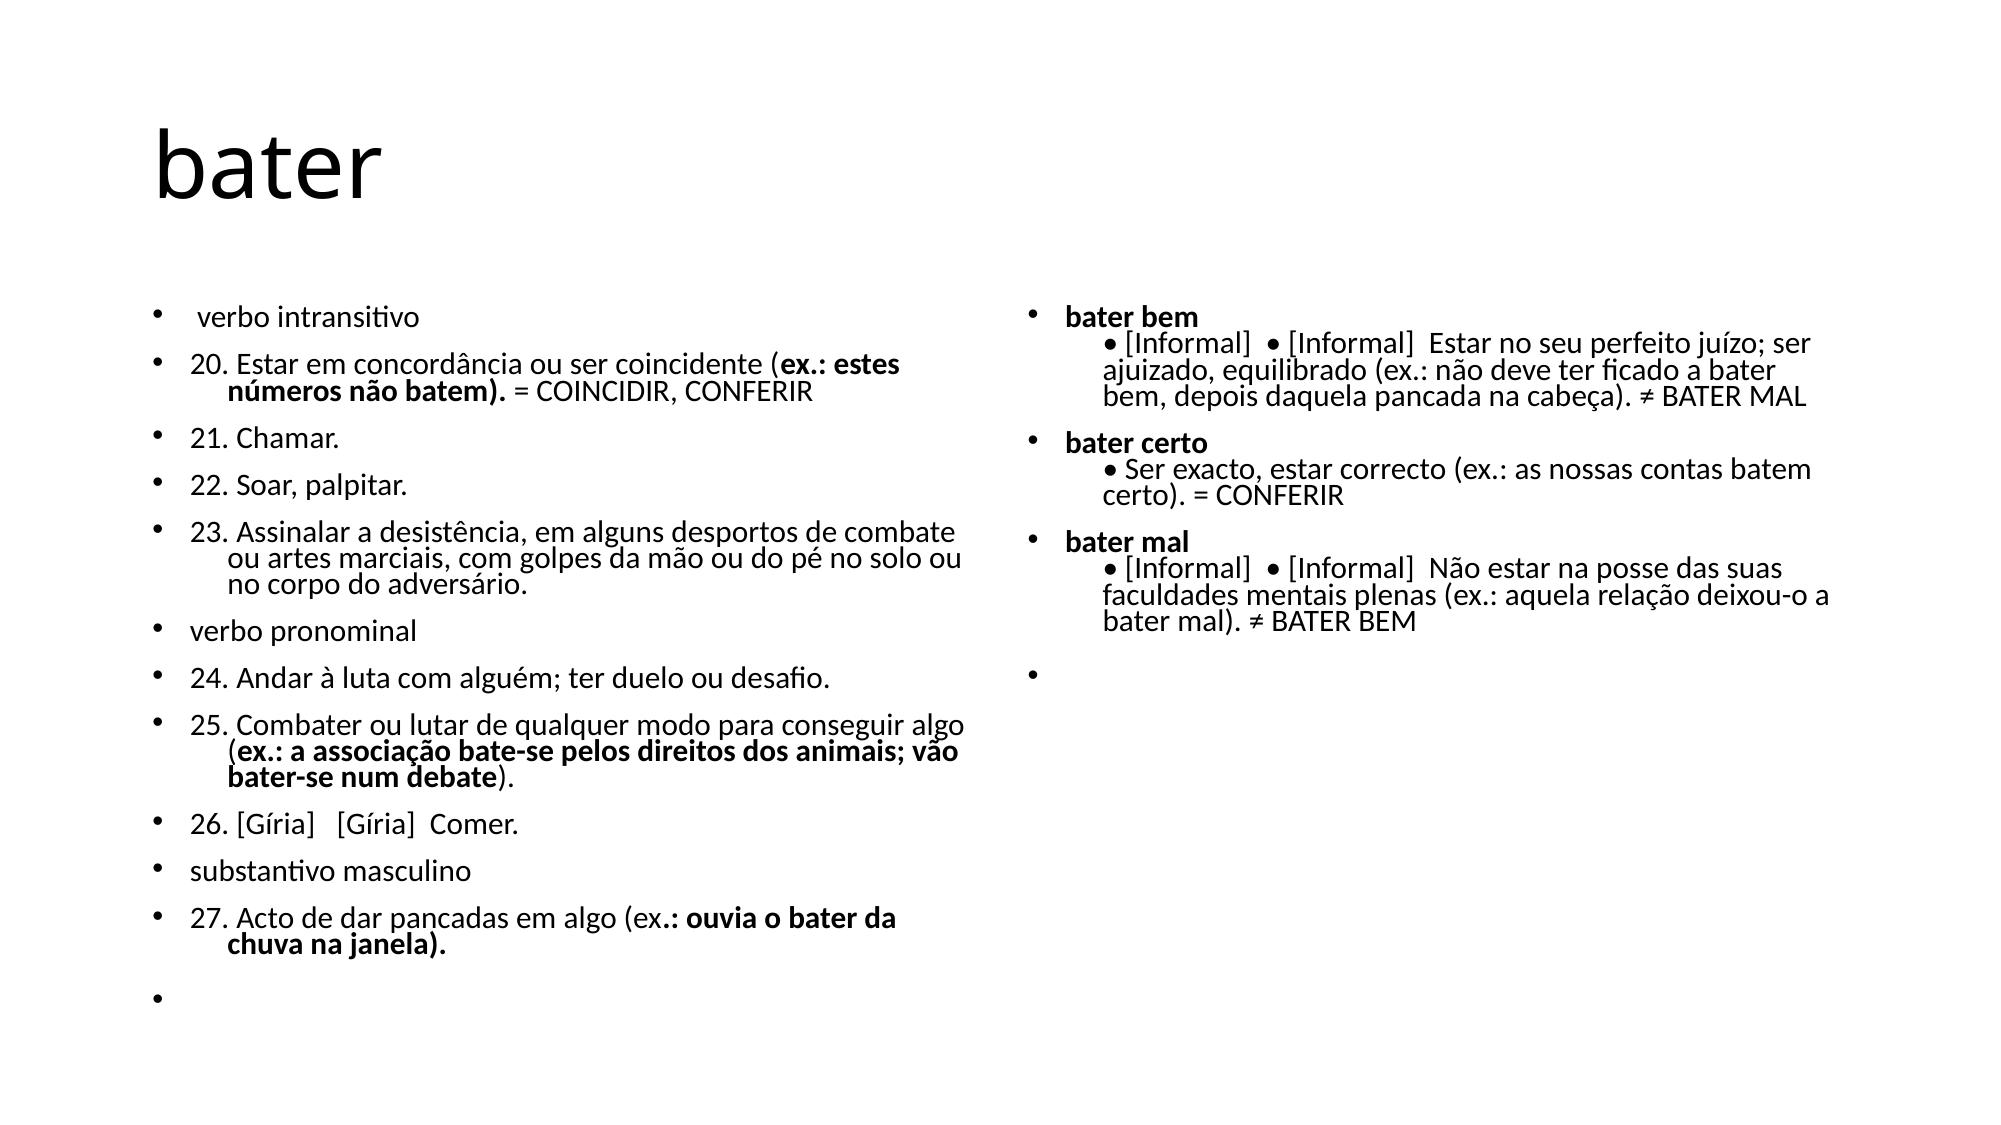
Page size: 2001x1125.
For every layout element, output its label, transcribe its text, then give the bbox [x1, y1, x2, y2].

list verbo intransitivo 20. Estar em concordância ou ser coincidente (ex.: estes números não batem). = COINCIDIR, CONFERIR 21. Chamar. 22. Soar, palpitar. 23. Assinalar a desistência, em alguns desportos de combate ou artes marciais, com golpes da mão ou do pé no solo ou no corpo do adversário. verbo pronominal 24. Andar à luta com alguém; ter duelo ou desafio. 25. Combater ou lutar de qualquer modo para conseguir algo (ex.: a associação bate-se pelos direitos dos animais; vão bater-se num debate). 26. [Gíria] [Gíria] Comer. substantivo masculino 27. Acto de dar pancadas em algo (ex.: ouvia o bater da chuva na janela). [137, 299, 988, 1014]
list bater bem • [Informal] • [Informal] Estar no seu perfeito juízo; ser ajuizado, equilibrado (ex.: não deve ter ficado a bater bem, depois daquela pancada na cabeça). ≠ BATER MAL bater certo • Ser exacto, estar correcto (ex.: as nossas contas batem certo). = CONFERIR bater mal • [Informal] • [Informal] Não estar na posse das suas faculdades mentais plenas (ex.: aquela relação deixou-o a bater mal). ≠ BATER BEM [1012, 299, 1863, 1014]
title bater [137, 59, 1863, 278]
